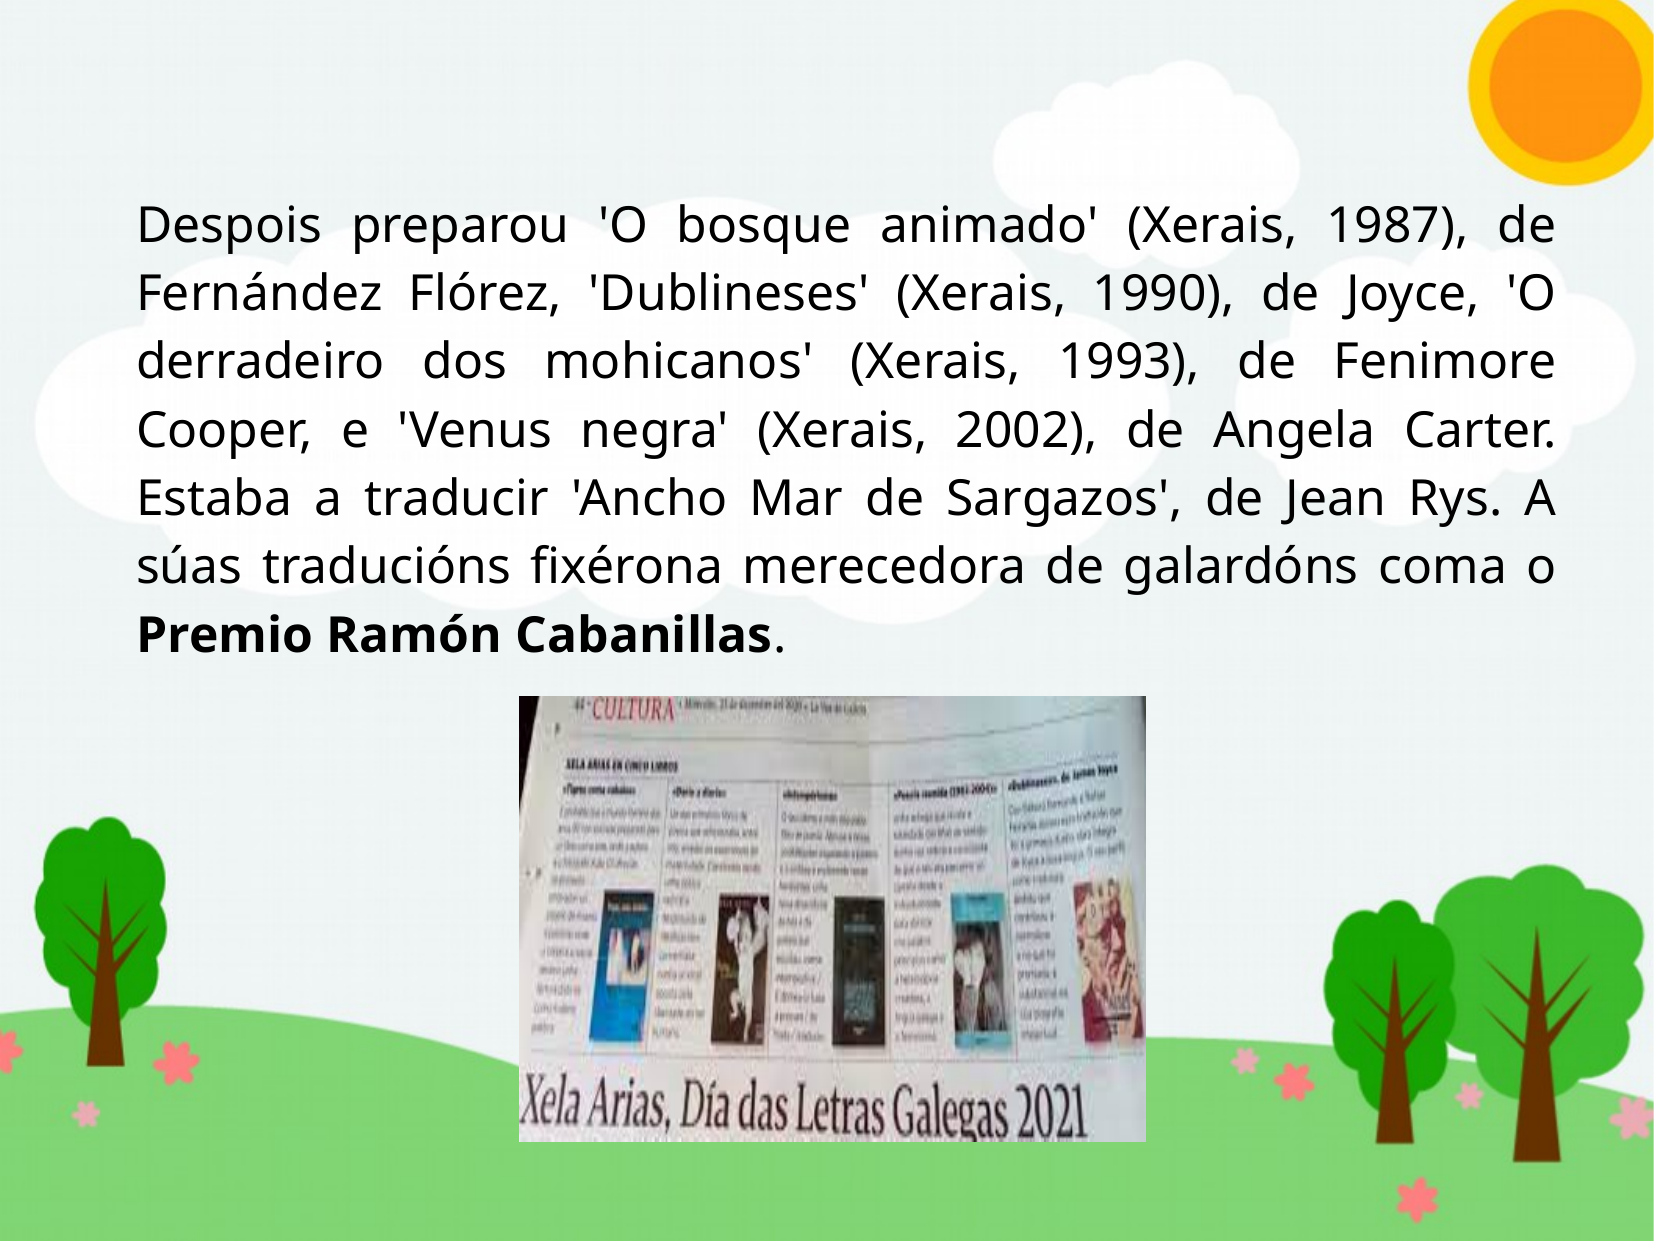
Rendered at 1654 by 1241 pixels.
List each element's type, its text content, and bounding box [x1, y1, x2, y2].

picture [0, 0, 1654, 1241]
list Despois preparou 'O bosque animado' (Xerais, 1987), de Fernández Flórez, 'Dublineses' (Xerais, 1990), de Joyce, 'O derradeiro dos mohicanos' (Xerais, 1993), de Fenimore Cooper, e 'Venus negra' (Xerais, 2002), de Angela Carter. Estaba a traducir 'Ancho Mar de Sargazos', de Jean Rys. A súas traducións fixérona merecedora de galardóns coma o Premio Ramón Cabanillas. [70, 188, 1560, 674]
